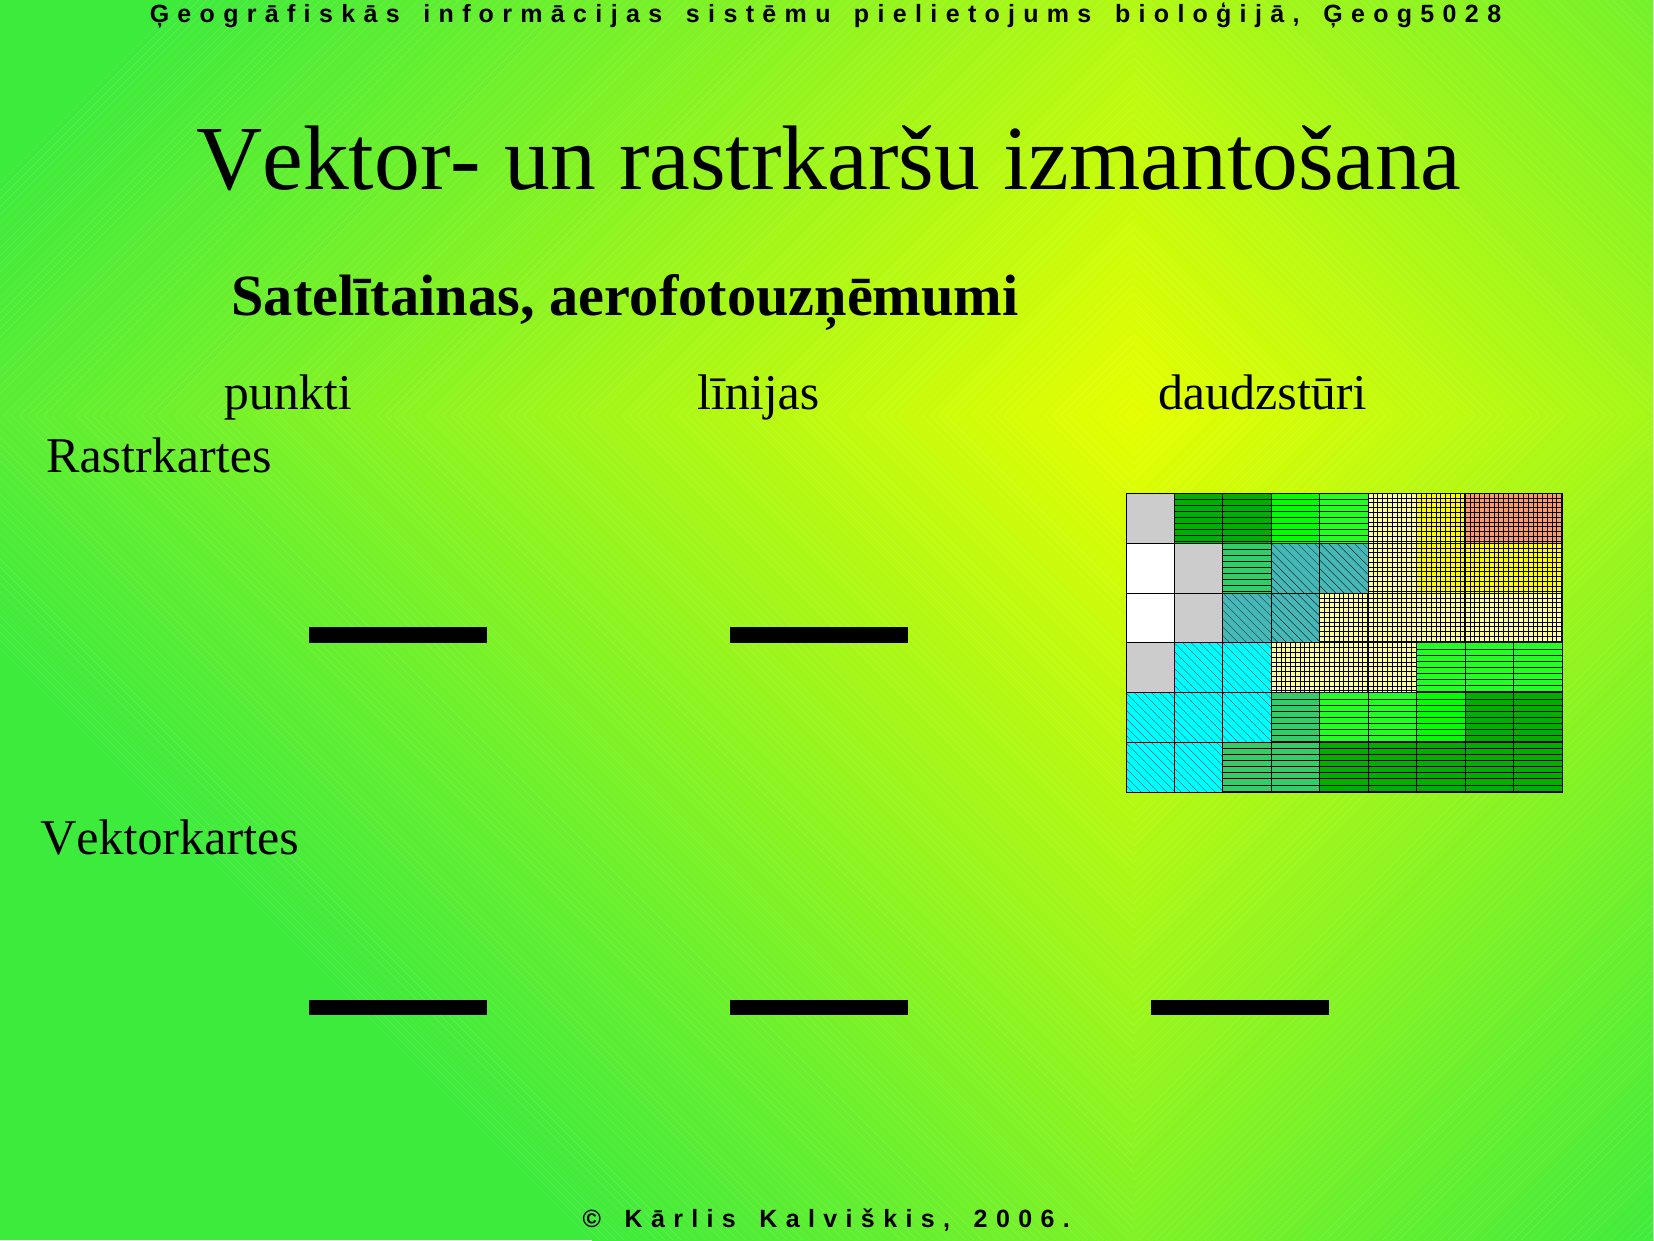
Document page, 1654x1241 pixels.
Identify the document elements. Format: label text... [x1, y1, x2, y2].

text_box Satelītainas, aerofotouzņēmumi [231, 263, 1019, 330]
text_box [309, 627, 487, 643]
text_box Vektorkartes [40, 809, 300, 867]
text_box [1126, 493, 1563, 793]
text_box [730, 1000, 908, 1015]
text_box [309, 1000, 487, 1015]
text_box līnijas [697, 364, 956, 429]
text_box [730, 627, 908, 643]
text_box [1151, 1000, 1329, 1015]
text_box punkti [223, 364, 494, 432]
title Vektor- un rastrkaršu izmantošana [123, 53, 1536, 265]
text_box daudzstūri [1158, 364, 1465, 429]
text_box Rastrkartes [46, 427, 272, 484]
